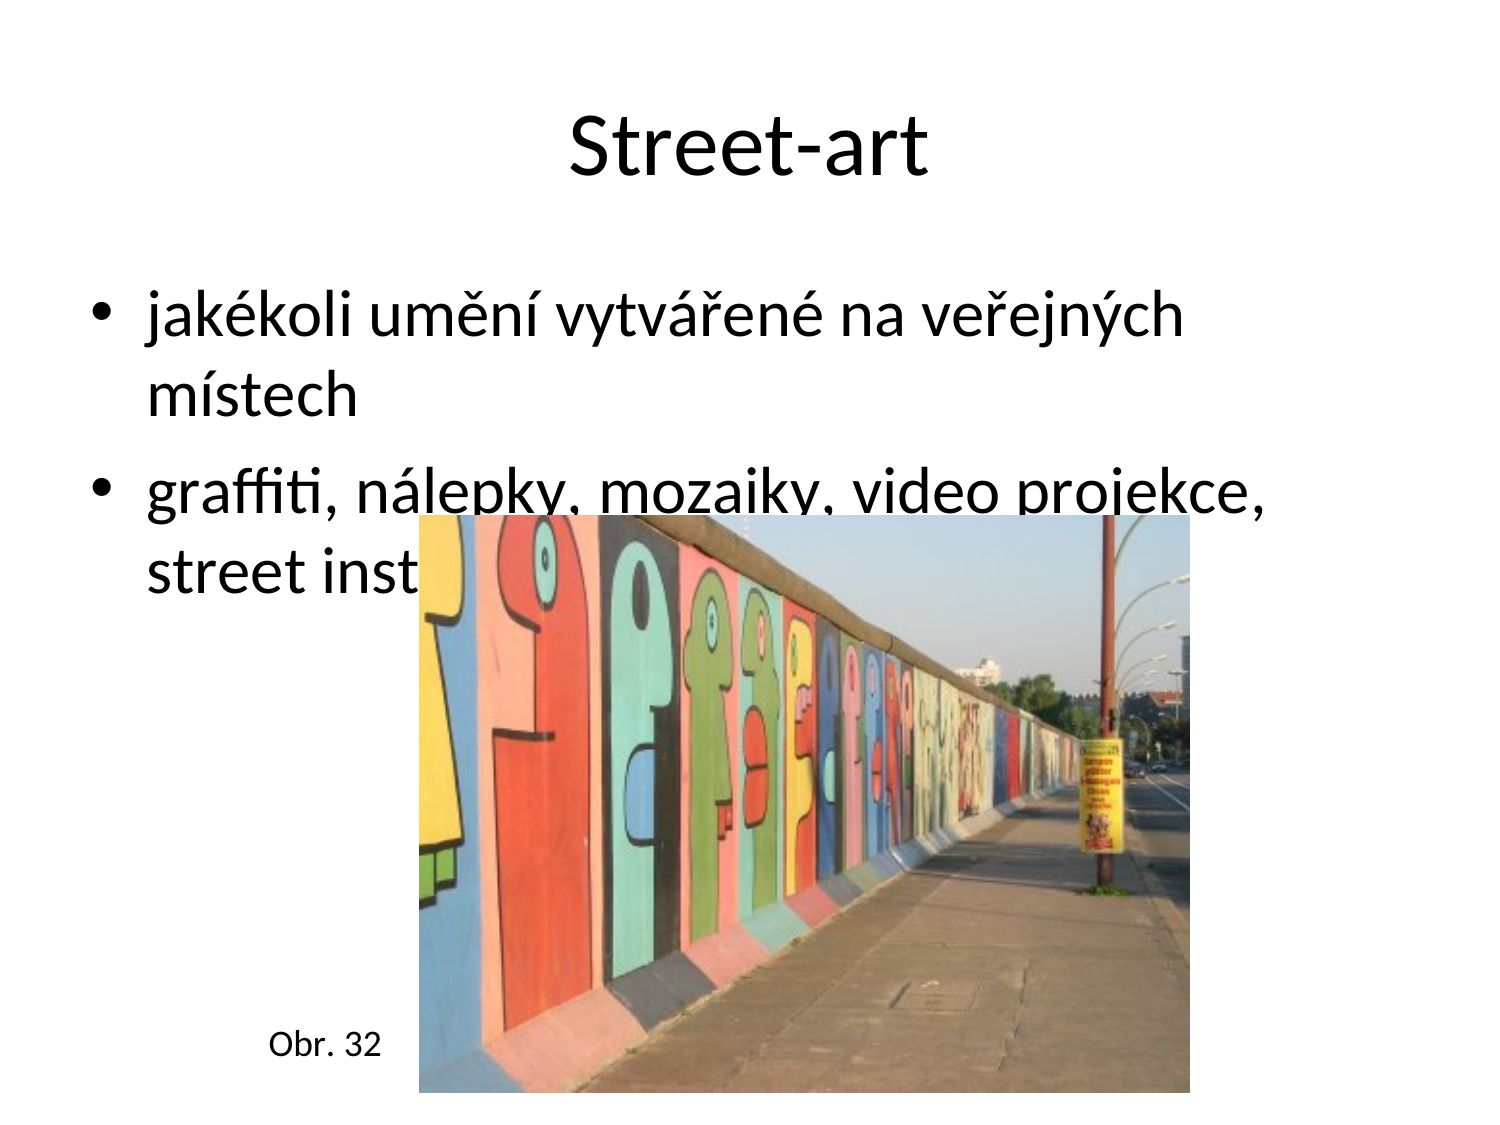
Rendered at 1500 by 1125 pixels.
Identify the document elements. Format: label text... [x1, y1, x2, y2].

text_box Obr. 32 [253, 1011, 431, 1072]
list jakékoli umění vytvářené na veřejných místech graffiti, nálepky, mozaiky, video projekce, street instalace, …, tanec, … [75, 262, 1426, 1006]
picture [419, 515, 1190, 1093]
title Street-art [75, 45, 1426, 233]
